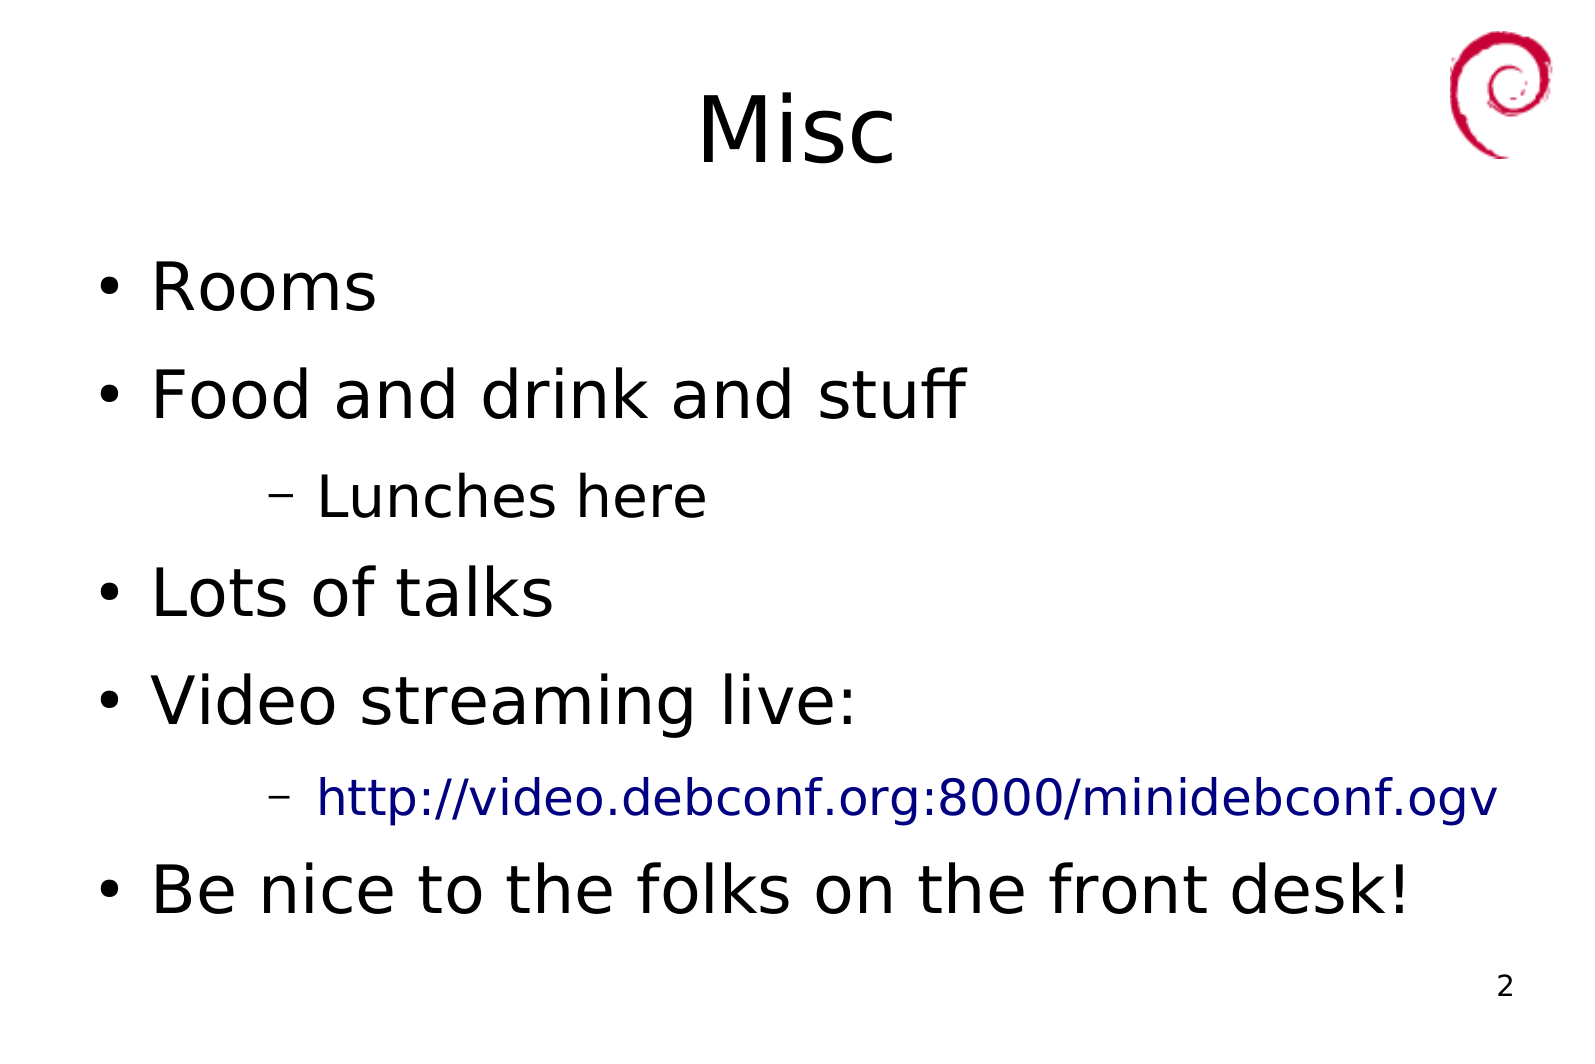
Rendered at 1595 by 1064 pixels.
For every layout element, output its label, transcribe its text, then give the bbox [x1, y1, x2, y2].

title Misc [79, 42, 1515, 221]
picture [1450, 31, 1555, 159]
list Rooms Food and drink and stuff Lunches here Lots of talks Video streaming live: http://video.debconf.org:8000/minidebconf.ogv Be nice to the folks on the front desk! [79, 248, 1515, 951]
